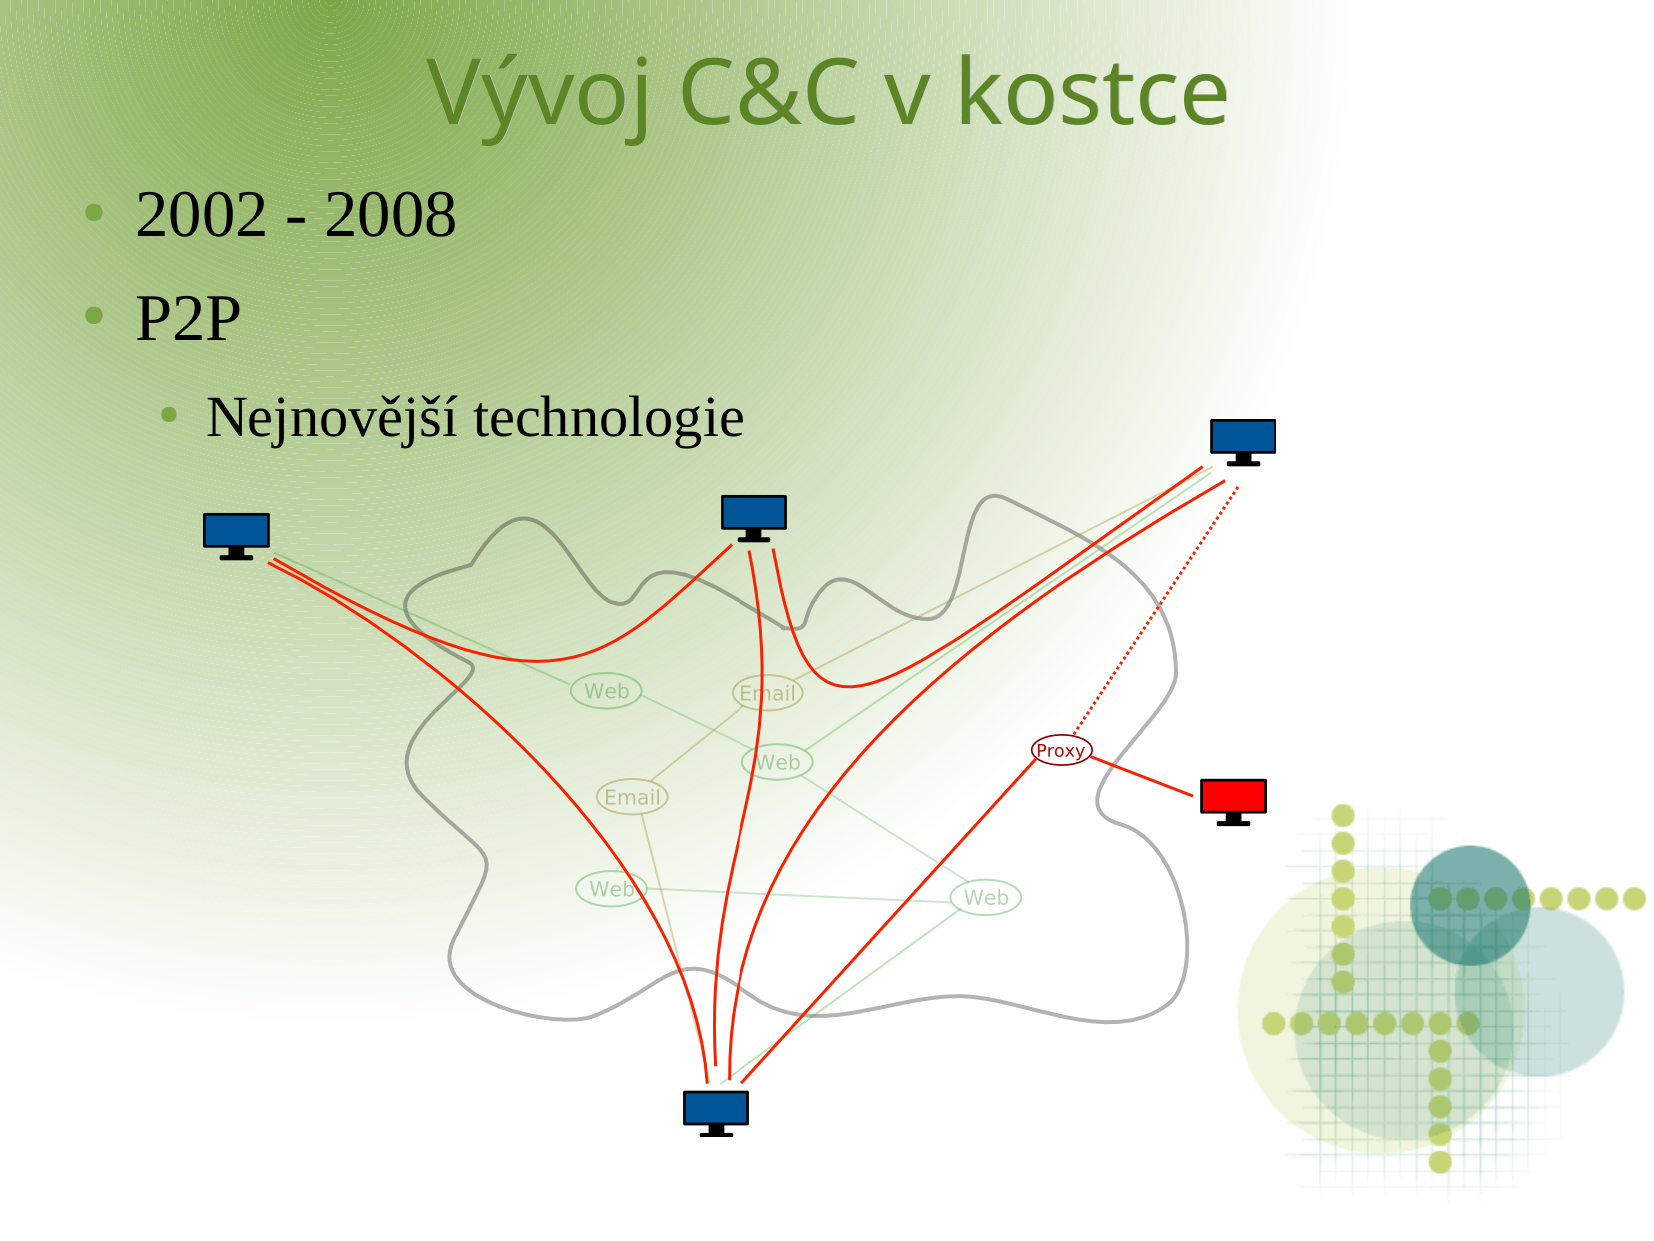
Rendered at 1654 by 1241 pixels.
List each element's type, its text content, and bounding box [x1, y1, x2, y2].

title Vývoj C&C v kostce [123, 29, 1536, 148]
picture [1224, 792, 1654, 1211]
picture [203, 419, 1276, 1137]
list 2002 - 2008 P2P Nejnovější technologie [64, 177, 1595, 1182]
